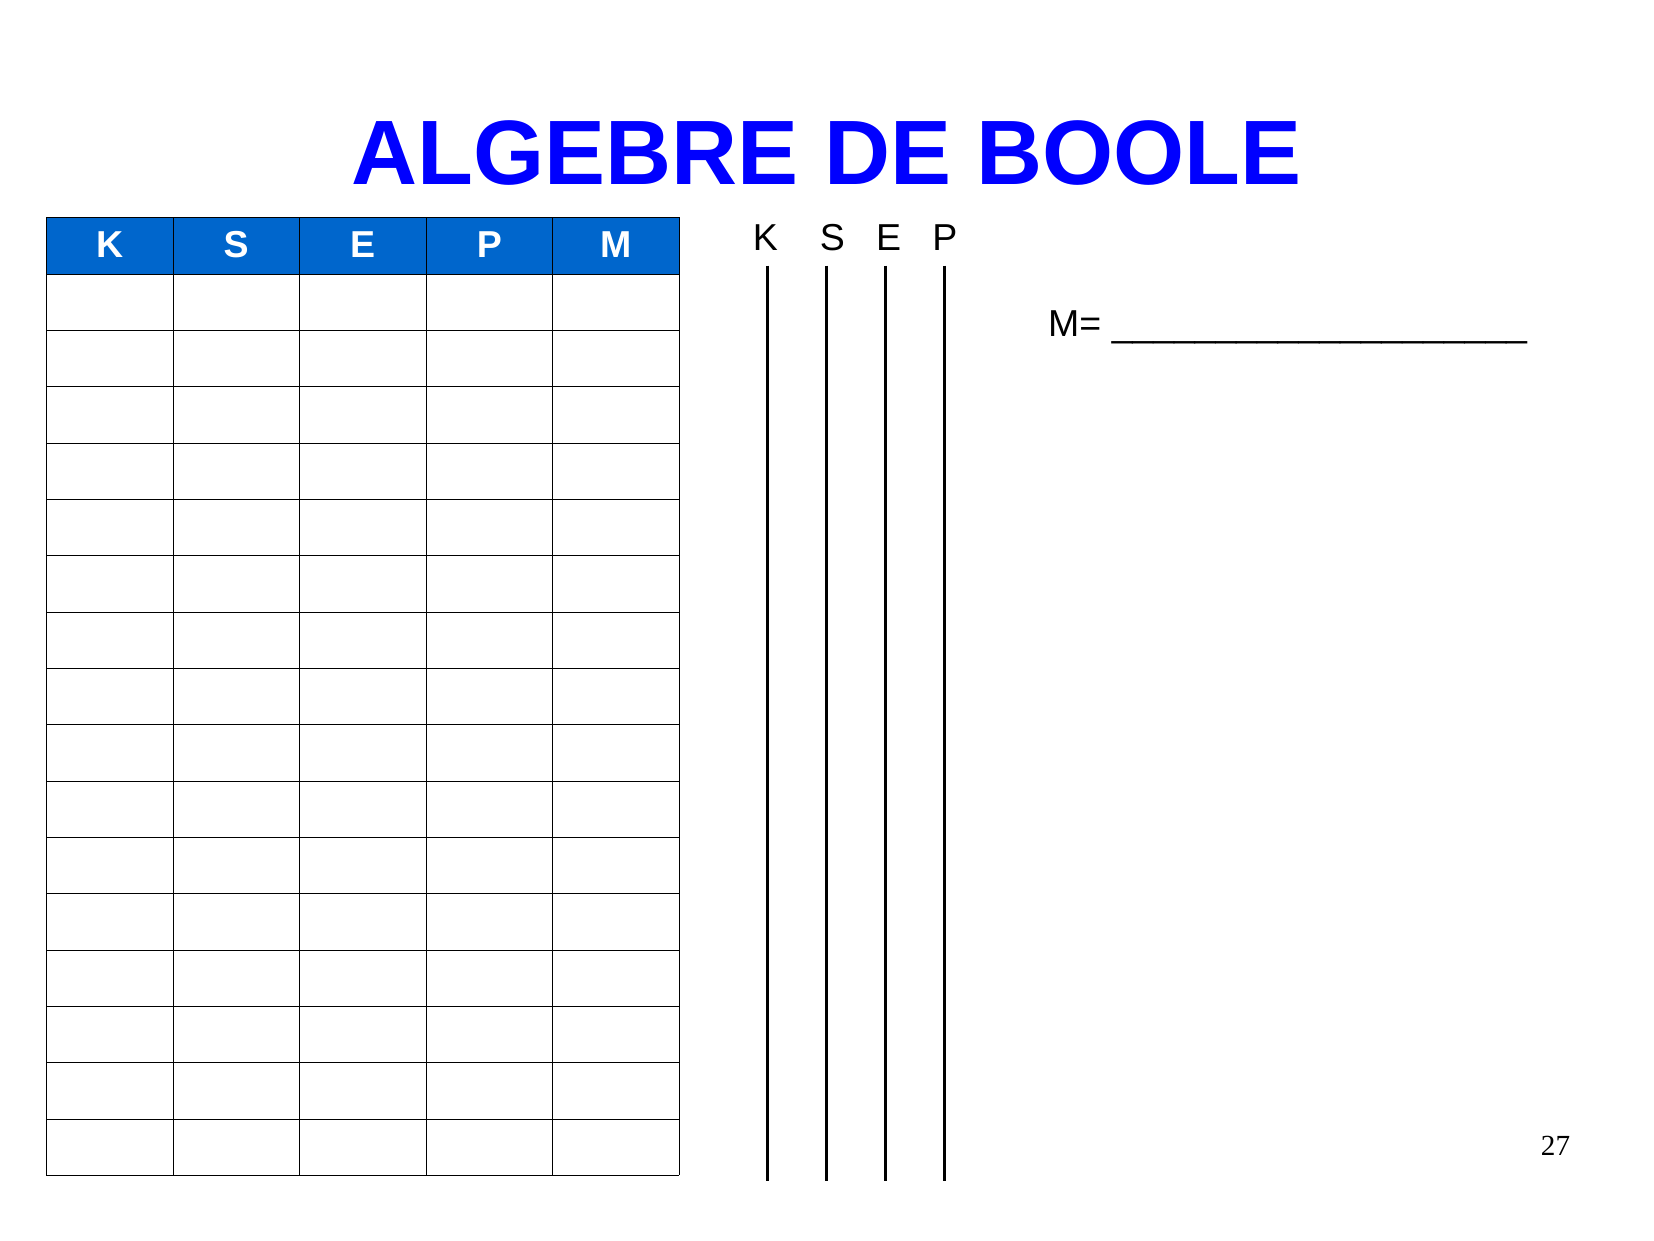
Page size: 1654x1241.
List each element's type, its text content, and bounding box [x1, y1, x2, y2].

table_cell [553, 782, 679, 837]
table_cell [300, 387, 426, 443]
table_cell [47, 444, 173, 499]
table_cell [427, 331, 552, 386]
table_cell [553, 613, 679, 668]
table_cell [300, 331, 426, 386]
table_cell [47, 387, 173, 443]
table_cell [47, 1063, 173, 1119]
table_cell [300, 1120, 426, 1175]
table_cell [427, 500, 552, 555]
table_cell [300, 613, 426, 668]
table_cell [47, 838, 173, 893]
table_cell [174, 1063, 299, 1119]
table_cell [553, 894, 679, 950]
table_cell [47, 725, 173, 781]
table_cell [174, 331, 299, 386]
table_header E [300, 218, 426, 274]
table_cell [553, 331, 679, 386]
table_cell [174, 613, 299, 668]
table_cell [427, 387, 552, 443]
table_cell [427, 838, 552, 893]
table_cell [174, 725, 299, 781]
table_cell [553, 669, 679, 724]
table_cell [174, 894, 299, 950]
table_cell [553, 1120, 679, 1175]
table_cell [47, 500, 173, 555]
table_cell [174, 387, 299, 443]
table_cell [174, 782, 299, 837]
table_header K [47, 218, 173, 274]
table_cell [427, 613, 552, 668]
table_cell [427, 1007, 552, 1062]
table_cell [553, 838, 679, 893]
table_cell [427, 1063, 552, 1119]
table_cell [174, 1120, 299, 1175]
table_cell [300, 838, 426, 893]
table_cell [300, 444, 426, 499]
table_cell [300, 1007, 426, 1062]
table_cell [174, 838, 299, 893]
table_cell [300, 782, 426, 837]
table_cell [427, 275, 552, 330]
table_header P [427, 218, 552, 274]
table_cell [47, 669, 173, 724]
table_cell [553, 556, 679, 612]
table_cell [553, 444, 679, 499]
table_cell [300, 894, 426, 950]
text_box M= ____________________ [1033, 295, 1542, 353]
table_cell [300, 556, 426, 612]
table_cell [47, 275, 173, 330]
table_cell [300, 951, 426, 1006]
table_cell [47, 1120, 173, 1175]
table_cell [427, 1120, 552, 1175]
table_cell [553, 1007, 679, 1062]
table_cell [47, 894, 173, 950]
table_cell [47, 556, 173, 612]
table_cell [427, 444, 552, 499]
table_cell [300, 500, 426, 555]
table_cell [300, 275, 426, 330]
table_header S [174, 218, 299, 274]
table_cell [553, 500, 679, 555]
table_cell [427, 951, 552, 1006]
table_cell [300, 1063, 426, 1119]
table_cell [174, 500, 299, 555]
table_cell [174, 275, 299, 330]
table_cell [174, 556, 299, 612]
table_cell [427, 725, 552, 781]
table_cell [300, 669, 426, 724]
table_cell [47, 331, 173, 386]
table_cell [553, 951, 679, 1006]
table_cell [300, 725, 426, 781]
table_cell [553, 387, 679, 443]
table_cell [553, 725, 679, 781]
table_cell [174, 951, 299, 1006]
table_cell [427, 669, 552, 724]
table_cell [47, 1007, 173, 1062]
table_cell [427, 782, 552, 837]
title ALGEBRE DE BOOLE [0, 49, 1654, 257]
table_cell [427, 556, 552, 612]
table_cell [553, 275, 679, 330]
table_header M [553, 218, 679, 274]
table_cell [174, 444, 299, 499]
table_cell [174, 1007, 299, 1062]
table_cell [47, 782, 173, 837]
text_box K S E P [738, 208, 973, 266]
table_cell [427, 894, 552, 950]
table_cell [47, 951, 173, 1006]
table_cell [174, 669, 299, 724]
table_cell [553, 1063, 679, 1119]
table_cell [47, 613, 173, 668]
